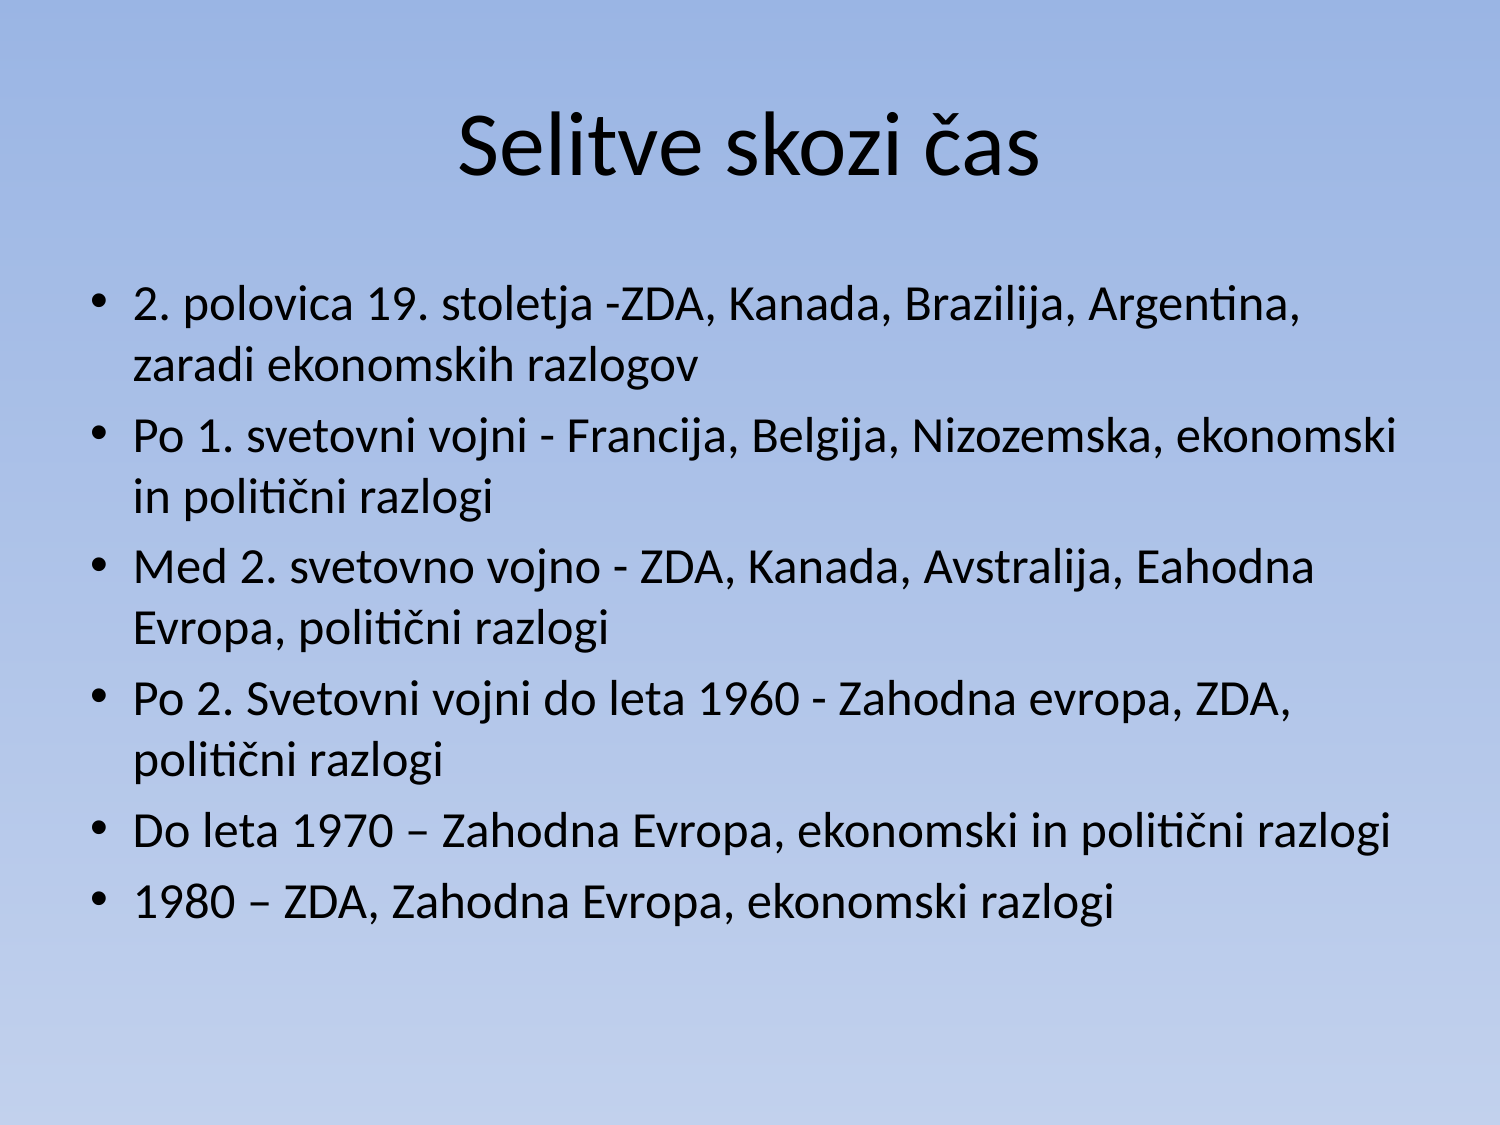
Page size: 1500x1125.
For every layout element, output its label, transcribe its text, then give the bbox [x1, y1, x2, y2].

list 2. polovica 19. stoletja -ZDA, Kanada, Brazilija, Argentina, zaradi ekonomskih razlogov Po 1. svetovni vojni - Francija, Belgija, Nizozemska, ekonomski in politični razlogi Med 2. svetovno vojno - ZDA, Kanada, Avstralija, Eahodna Evropa, politični razlogi Po 2. Svetovni vojni do leta 1960 - Zahodna evropa, ZDA, politični razlogi Do leta 1970 – Zahodna Evropa, ekonomski in politični razlogi 1980 – ZDA, Zahodna Evropa, ekonomski razlogi [75, 262, 1425, 1005]
title Selitve skozi čas [75, 45, 1425, 233]
